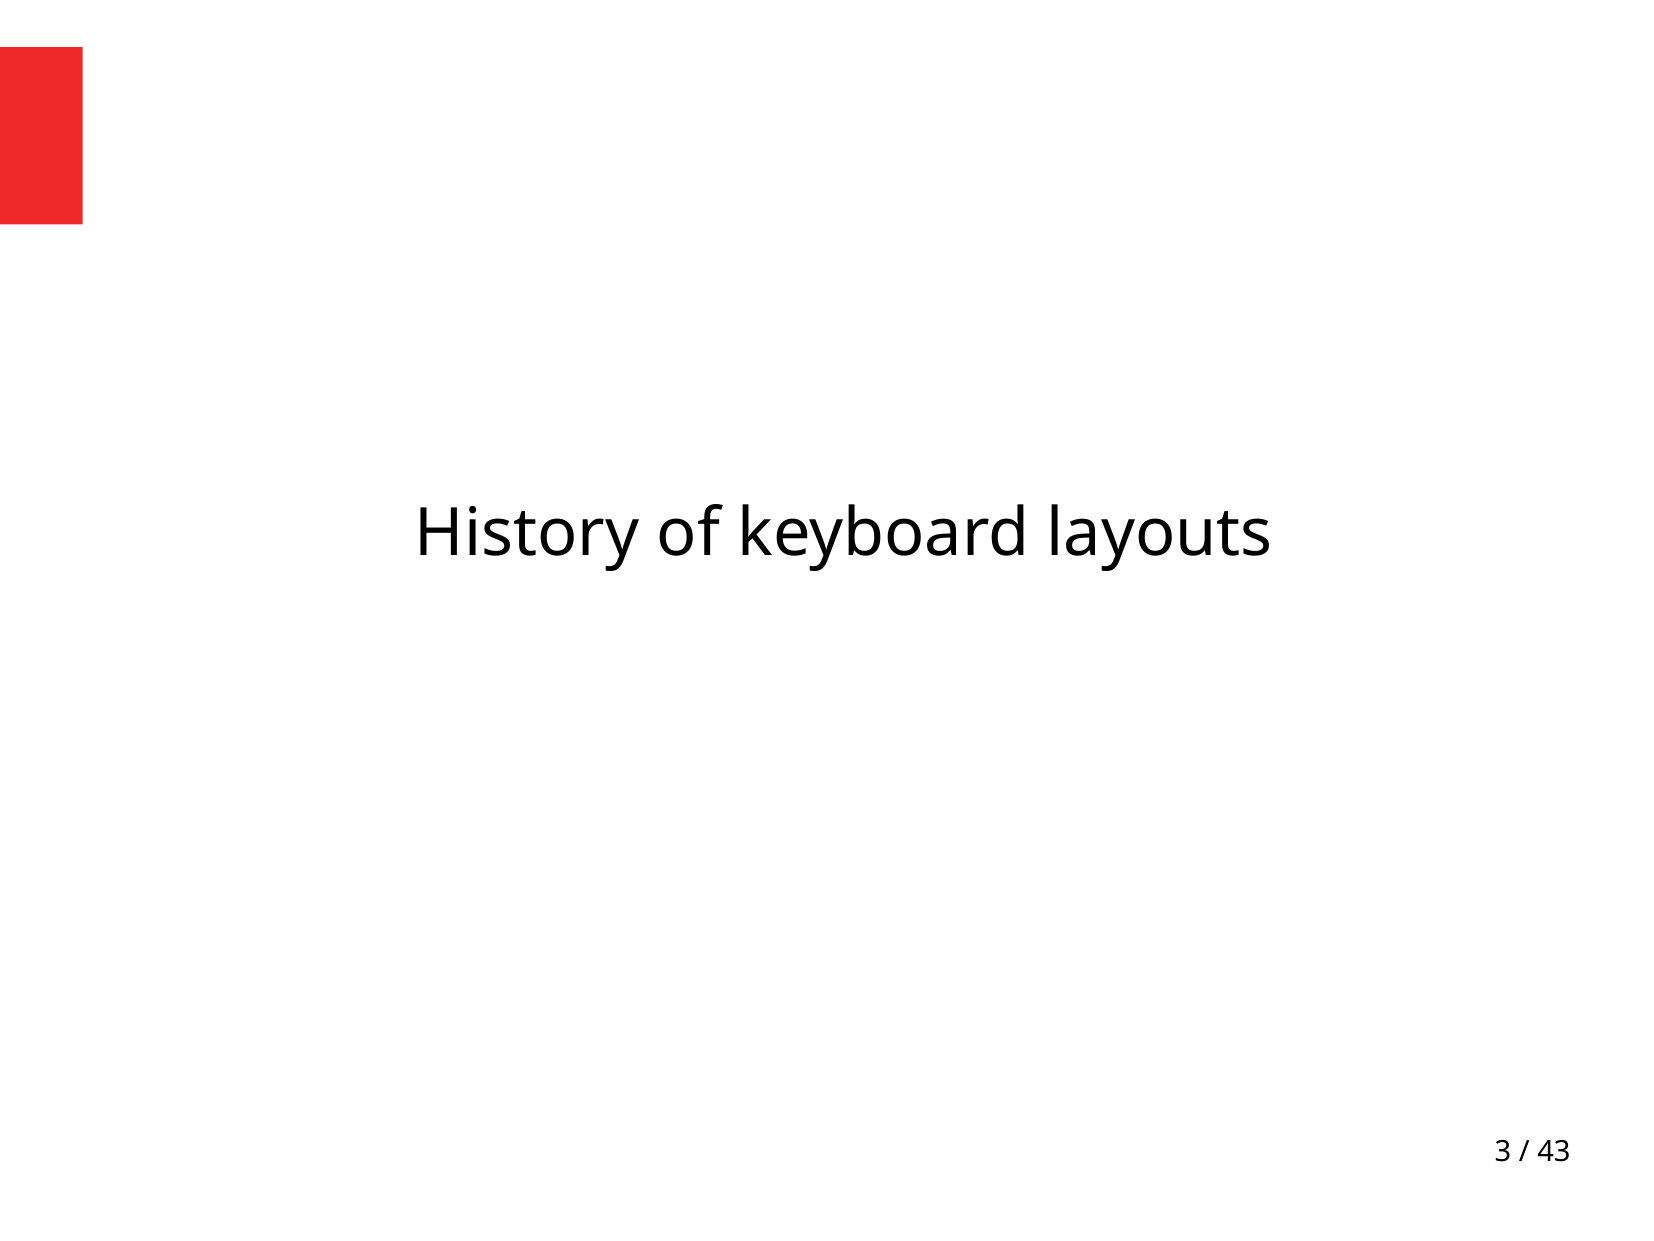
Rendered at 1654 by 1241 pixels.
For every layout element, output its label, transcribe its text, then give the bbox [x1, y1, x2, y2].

subtitle History of keyboard layouts [118, 49, 1571, 1010]
